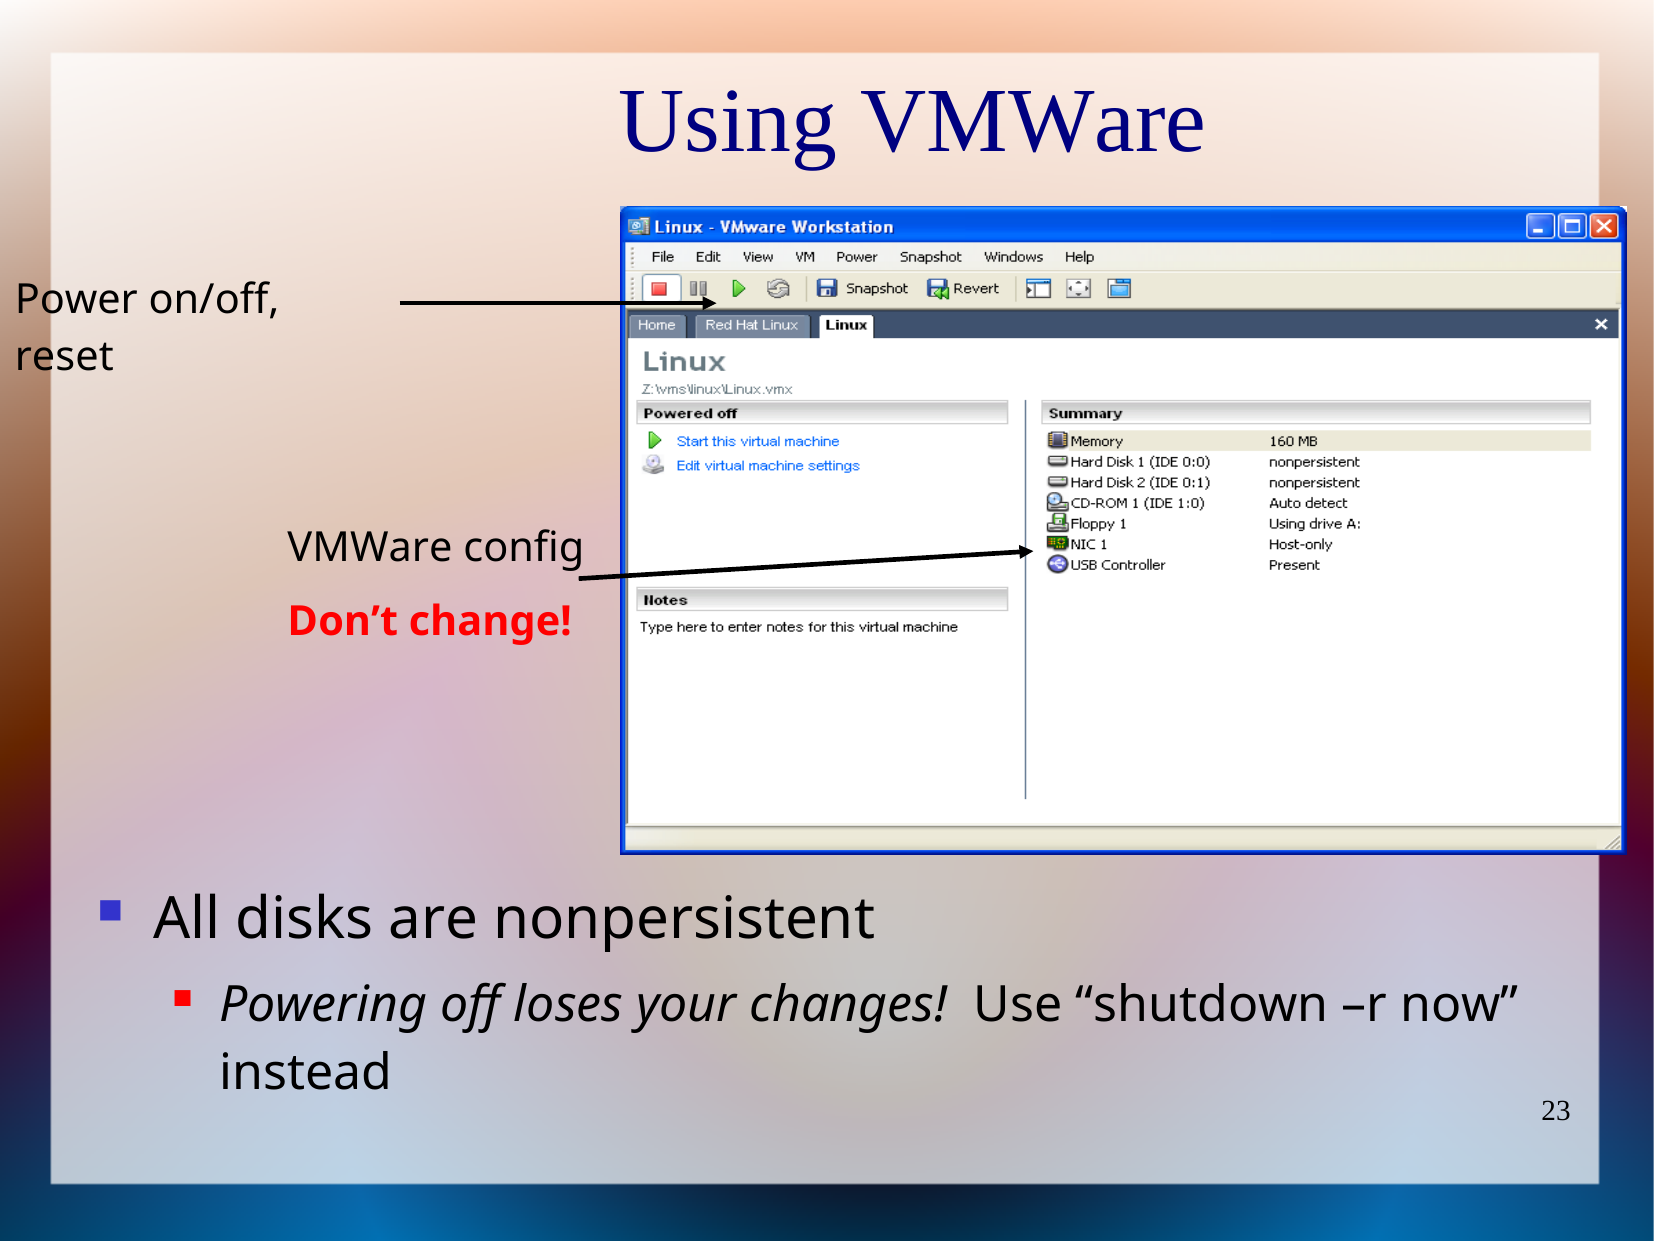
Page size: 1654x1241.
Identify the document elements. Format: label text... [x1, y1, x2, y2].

title Using VMWare [208, 38, 1618, 180]
text_box VMWare config Don’t change! [272, 509, 600, 656]
text_box Power on/off, reset [0, 261, 386, 391]
picture [0, 0, 1654, 1241]
text_box All disks are nonpersistent Powering off loses your changes! Use “shutdown –r now” instead [82, 868, 1613, 1117]
